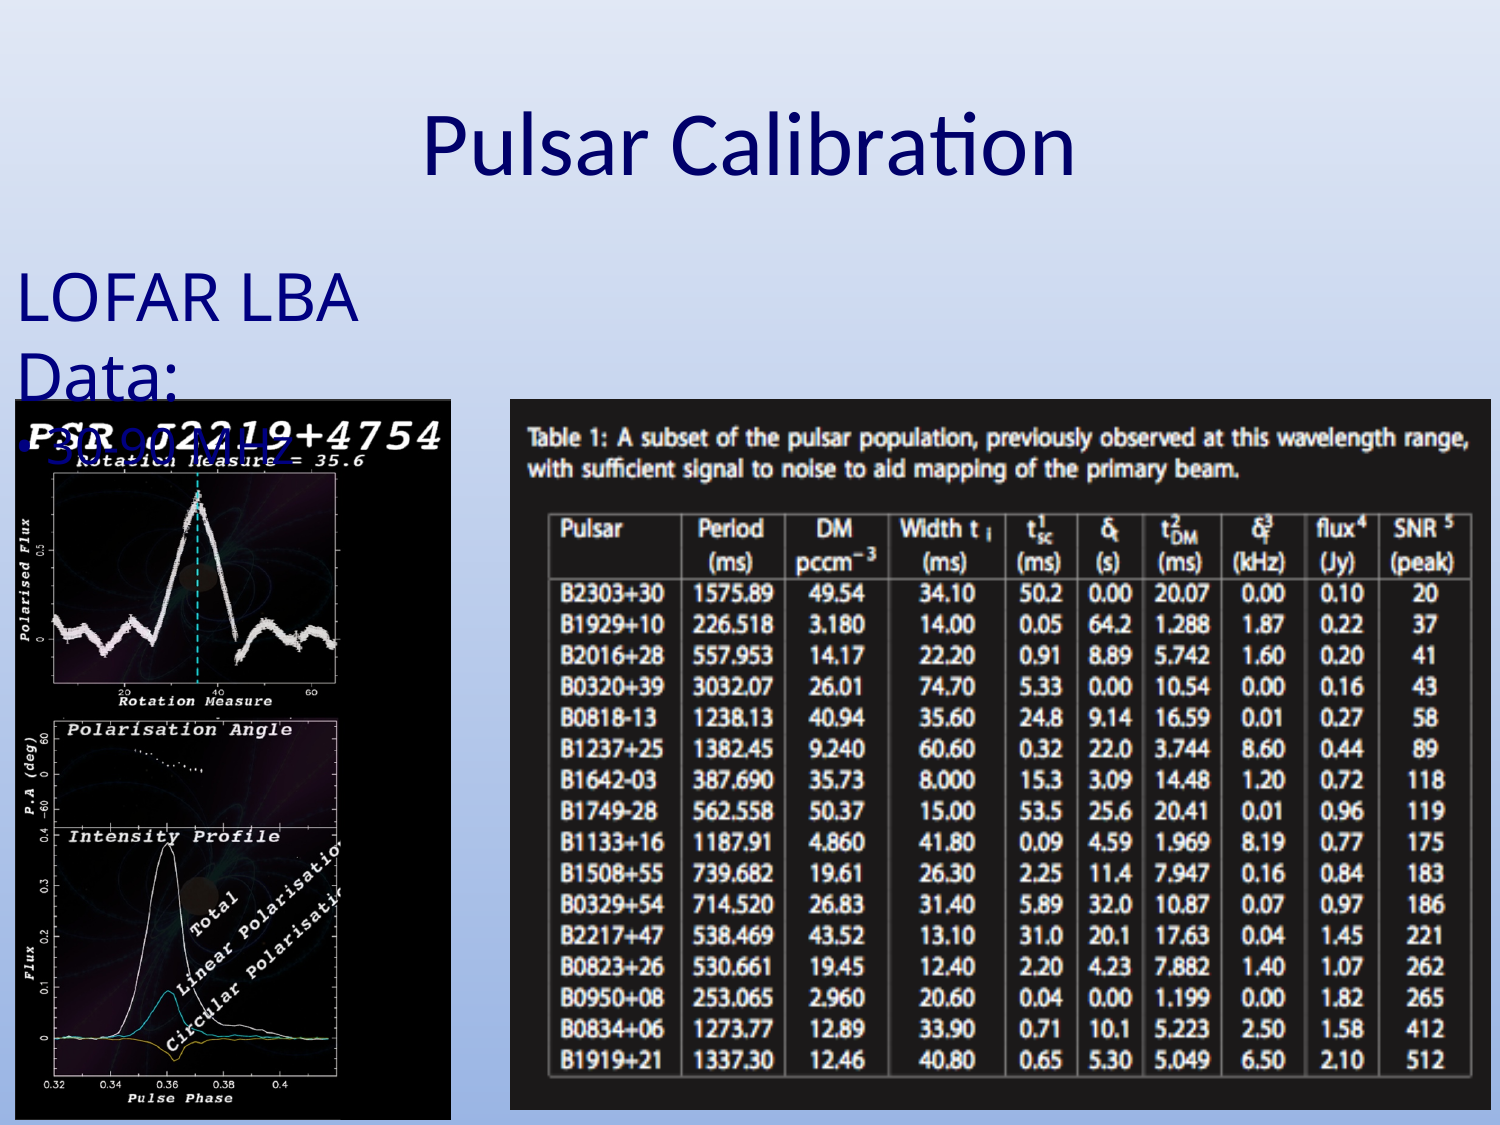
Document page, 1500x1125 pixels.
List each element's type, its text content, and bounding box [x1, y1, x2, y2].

picture [510, 399, 1491, 1111]
title Pulsar Calibration [75, 45, 1426, 233]
picture [15, 760, 451, 1120]
text_box LOFAR LBA Data: • 30-90 MHz [14, 254, 536, 760]
